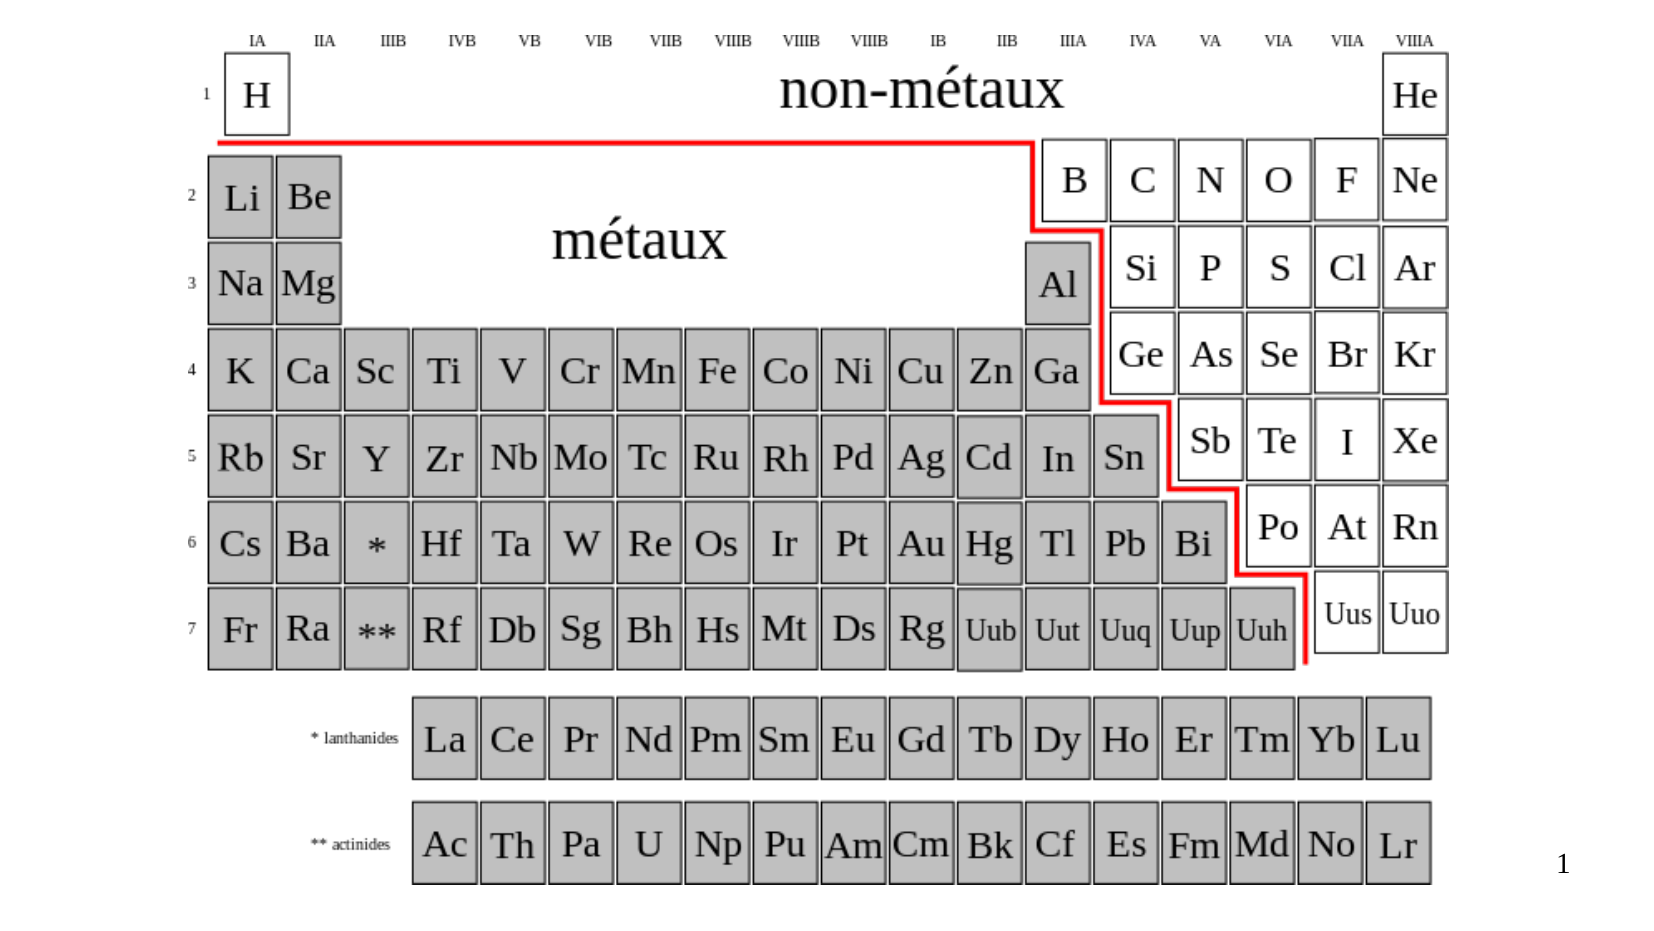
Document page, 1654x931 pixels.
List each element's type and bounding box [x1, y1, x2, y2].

picture [188, 35, 1449, 885]
